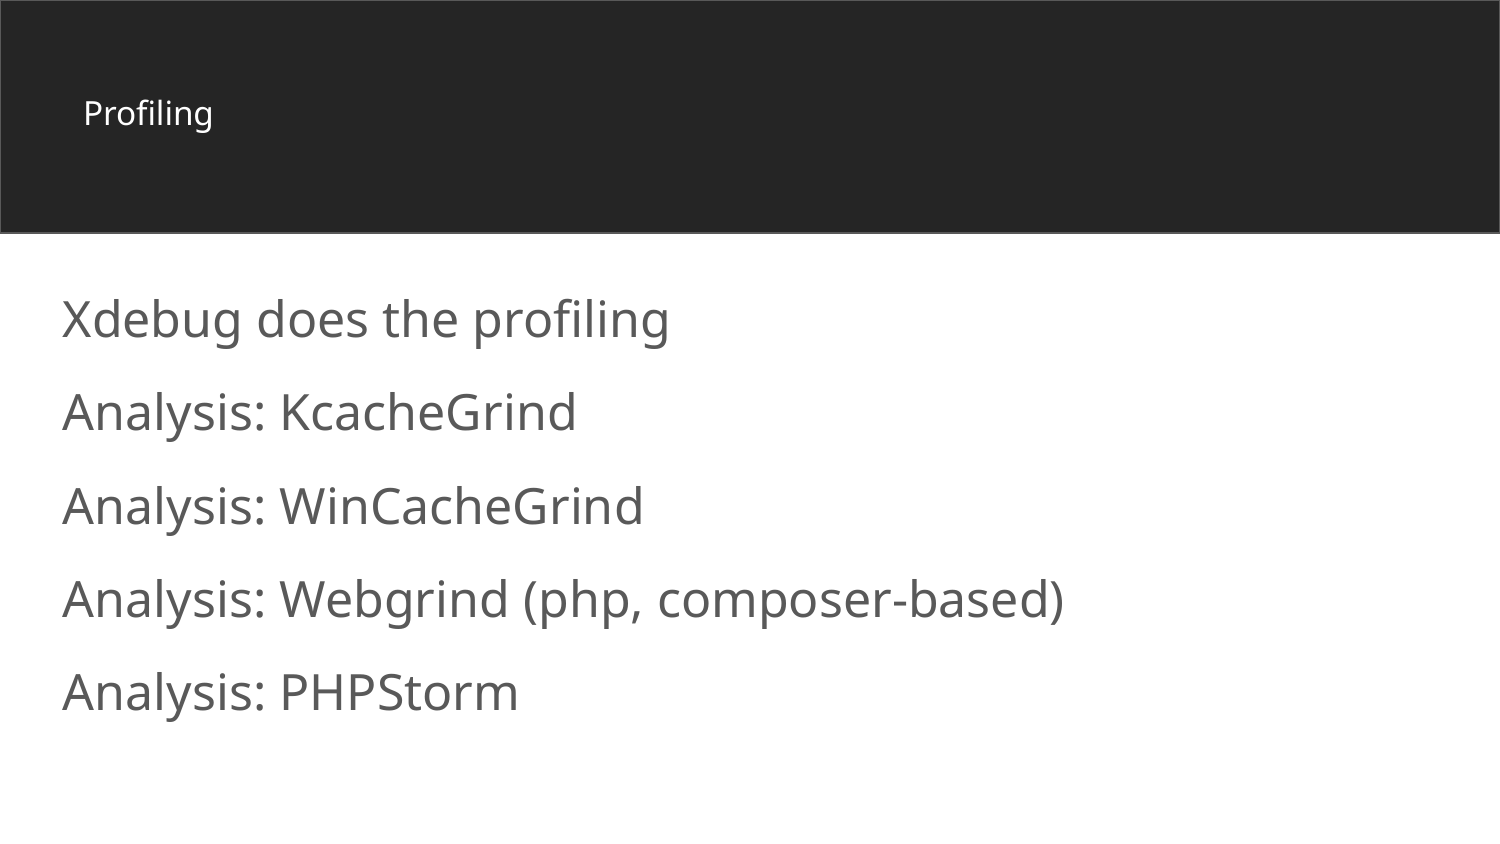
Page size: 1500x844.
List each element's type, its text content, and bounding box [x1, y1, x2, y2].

title Profiling [68, 56, 1307, 185]
list Xdebug does the profiling Analysis: KcacheGrind Analysis: WinCacheGrind Analysis: Webgrind (php, composer-based) Analysis: PHPStorm [47, 272, 1246, 748]
text_box [0, 0, 1500, 234]
